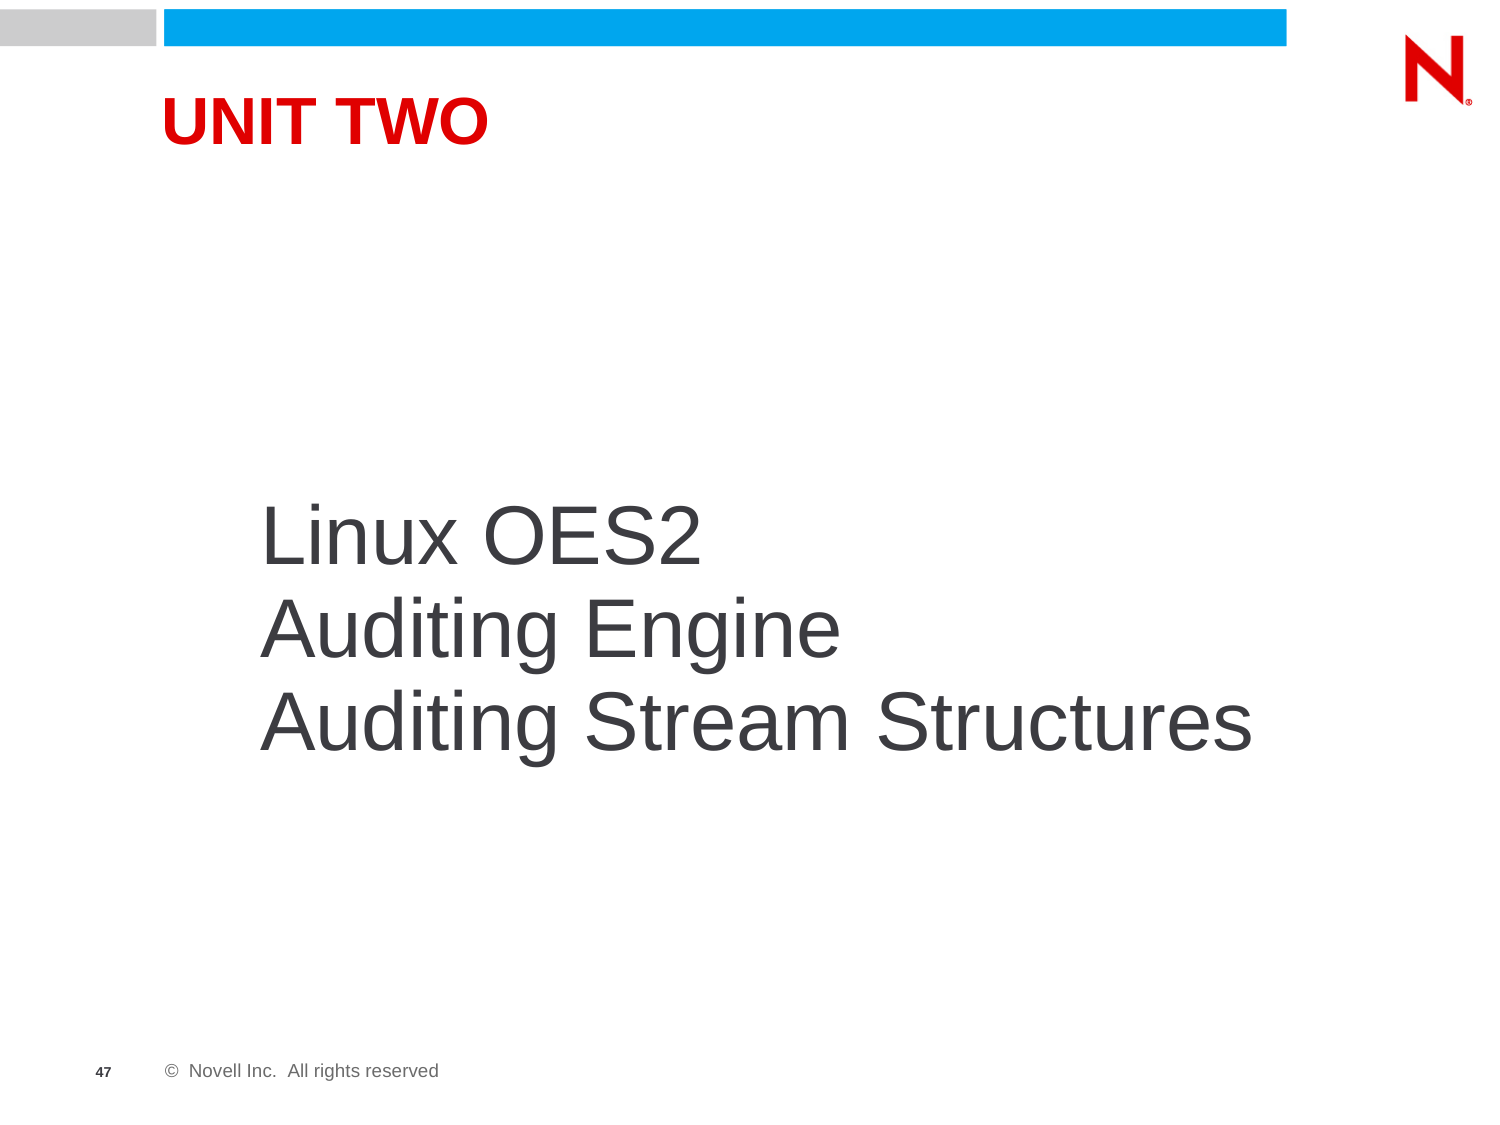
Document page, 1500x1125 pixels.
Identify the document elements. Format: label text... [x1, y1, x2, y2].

text_box Linux OES2 Auditing Engine Auditing Stream Structures [260, 489, 1292, 769]
picture [1403, 32, 1473, 107]
title UNIT TWO [161, 41, 1383, 205]
